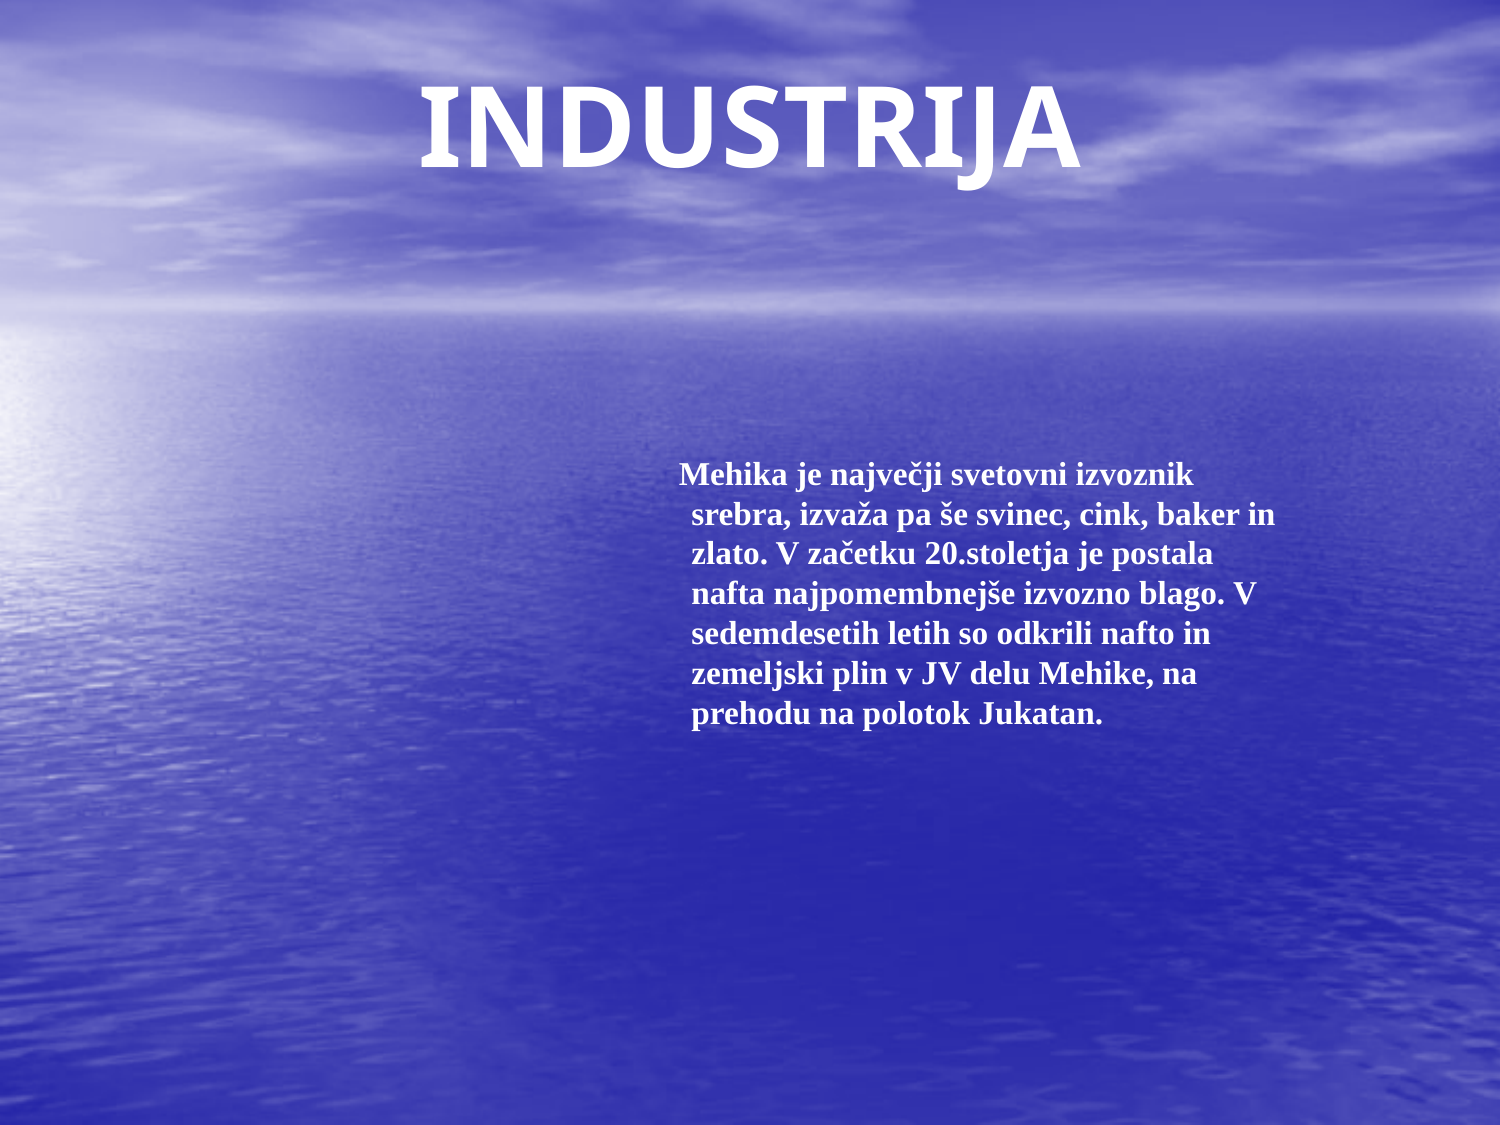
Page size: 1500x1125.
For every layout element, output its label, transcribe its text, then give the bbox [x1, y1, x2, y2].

picture [0, 0, 1500, 1125]
text_box INDUSTRIJA [74, 47, 1425, 275]
list Mehika je največji svetovni izvoznik srebra, izvaža pa še svinec, cink, baker in zlato. V začetku 20.stoletja je postala nafta najpomembnejše izvozno blago. V sedemdesetih letih so odkrili nafto in zemeljski plin v JV delu Mehike, na prehodu na polotok Jukatan. [620, 444, 1306, 752]
